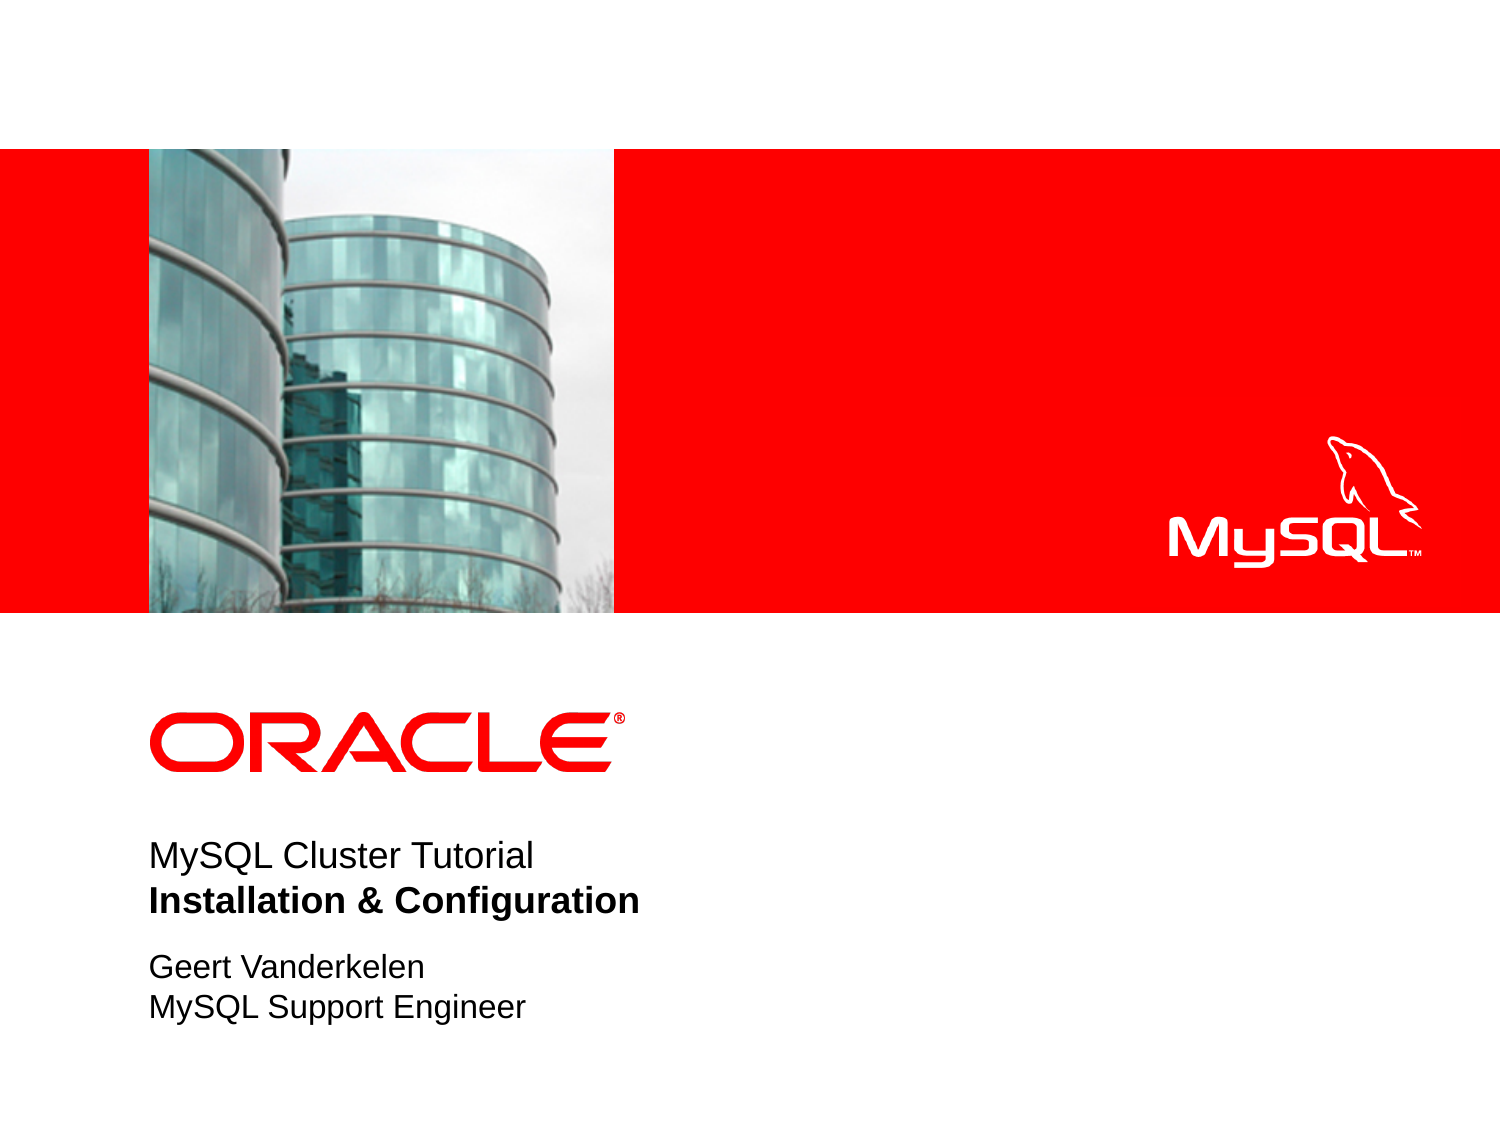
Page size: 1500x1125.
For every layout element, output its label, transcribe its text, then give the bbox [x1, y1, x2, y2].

title MySQL Cluster Tutorial Installation & Configuration [133, 787, 1409, 929]
text_box Geert Vanderkelen MySQL Support Engineer [133, 937, 1184, 1063]
picture [150, 712, 625, 772]
picture [0, 149, 1500, 613]
